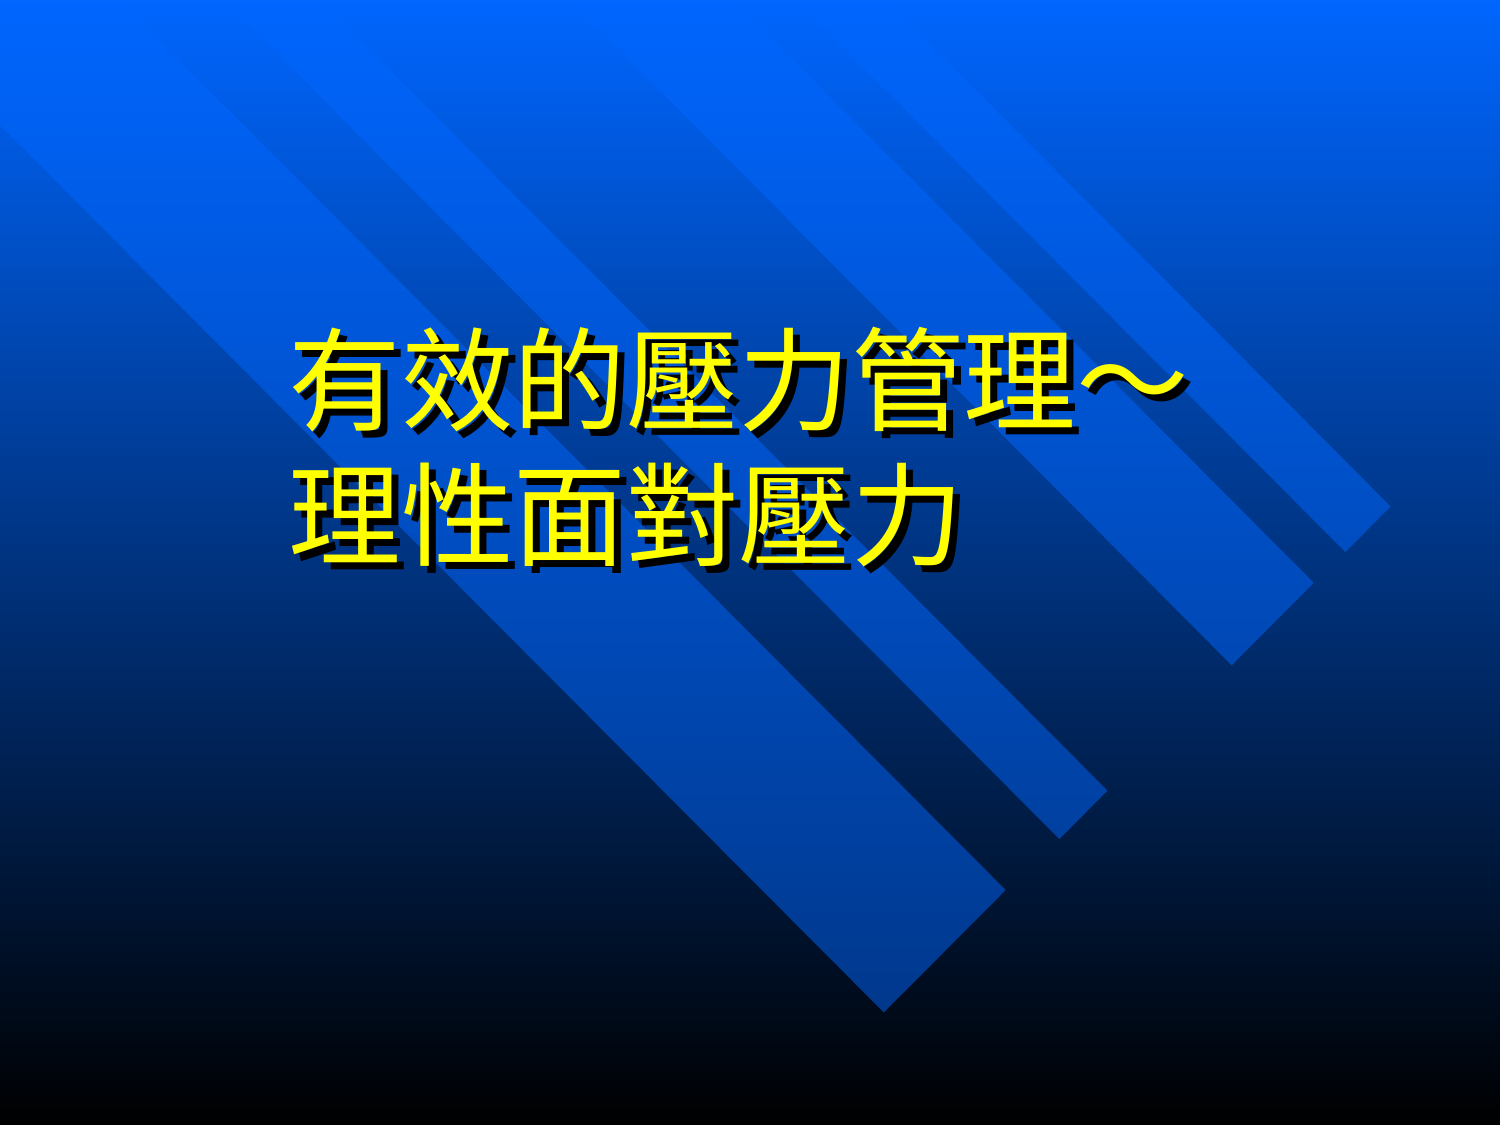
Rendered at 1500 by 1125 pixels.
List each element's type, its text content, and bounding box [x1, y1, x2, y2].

text_box 有效的壓力管理～ 理性面對壓力 [123, 302, 1412, 588]
